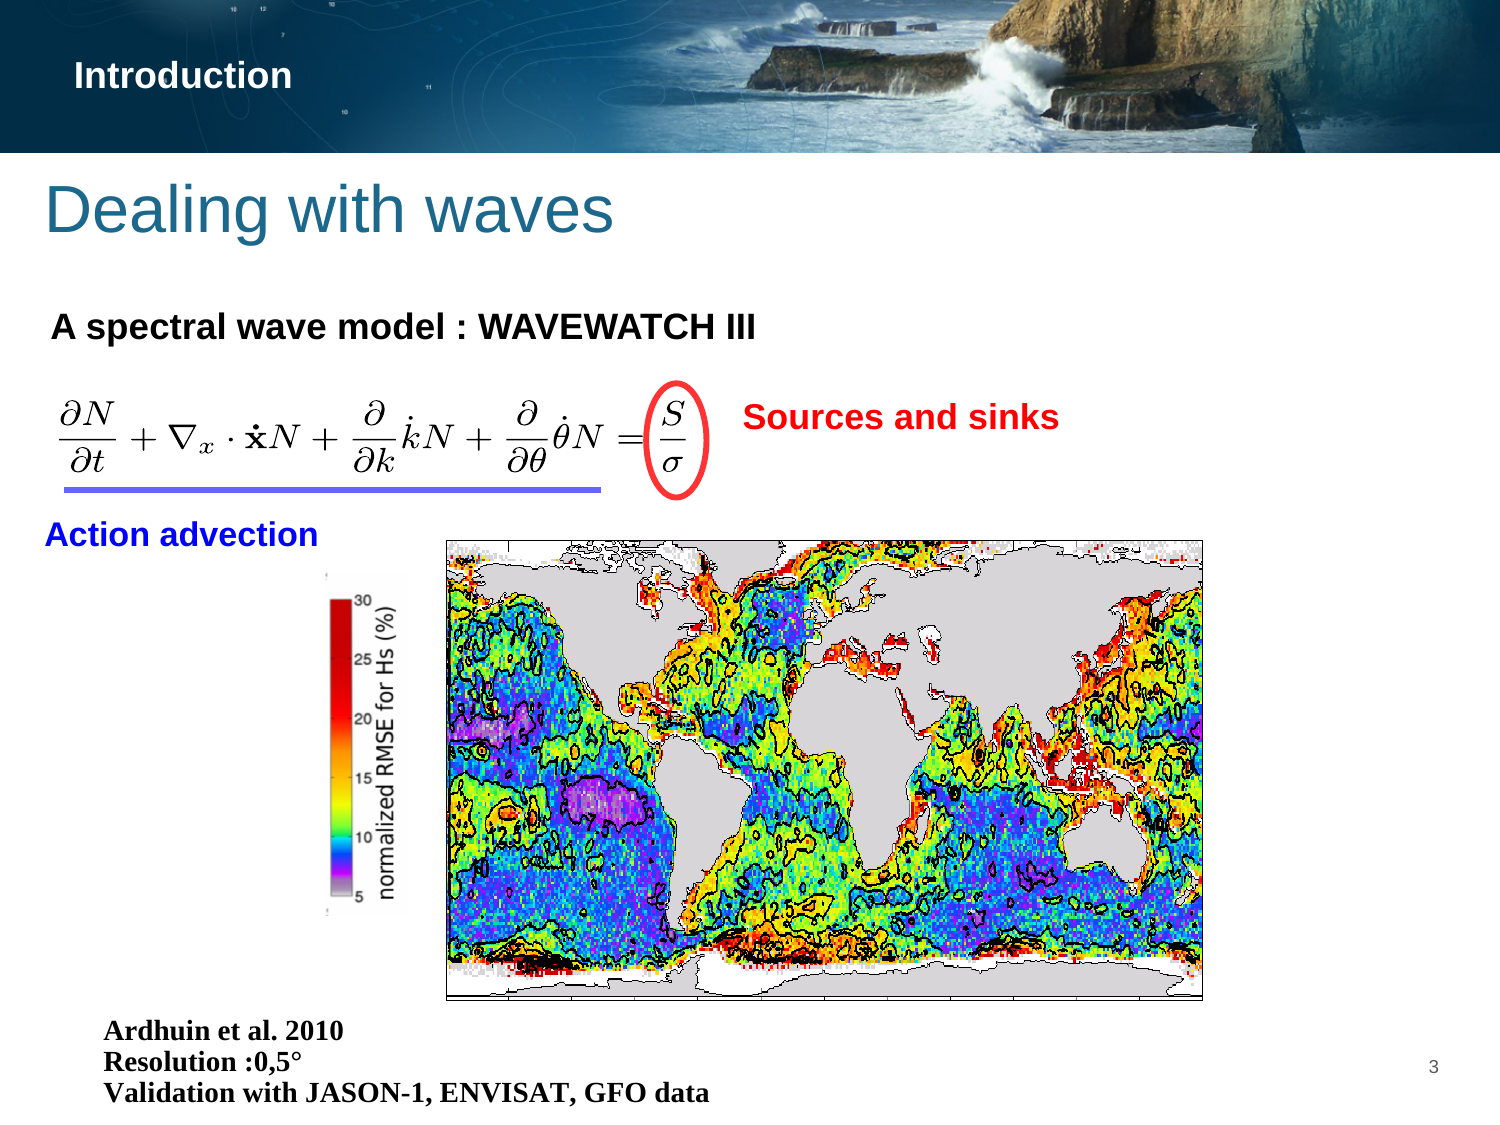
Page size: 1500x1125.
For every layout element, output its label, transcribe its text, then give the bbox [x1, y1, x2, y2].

text_box Ardhuin et al. 2010 Resolution :0,5° Validation with JASON-1, ENVISAT, GFO data [88, 1007, 1359, 1125]
picture [0, 0, 1500, 153]
text_box [59, 400, 651, 473]
text_box A spectral wave model : WAVEWATCH III [35, 293, 827, 395]
picture [324, 570, 407, 916]
text_box Sources and sinks [727, 383, 1093, 445]
title Introduction [59, 29, 355, 119]
title Dealing with waves [29, 118, 1214, 294]
text_box Action advection [29, 502, 378, 562]
picture [442, 535, 1211, 1007]
text_box [650, 400, 686, 473]
